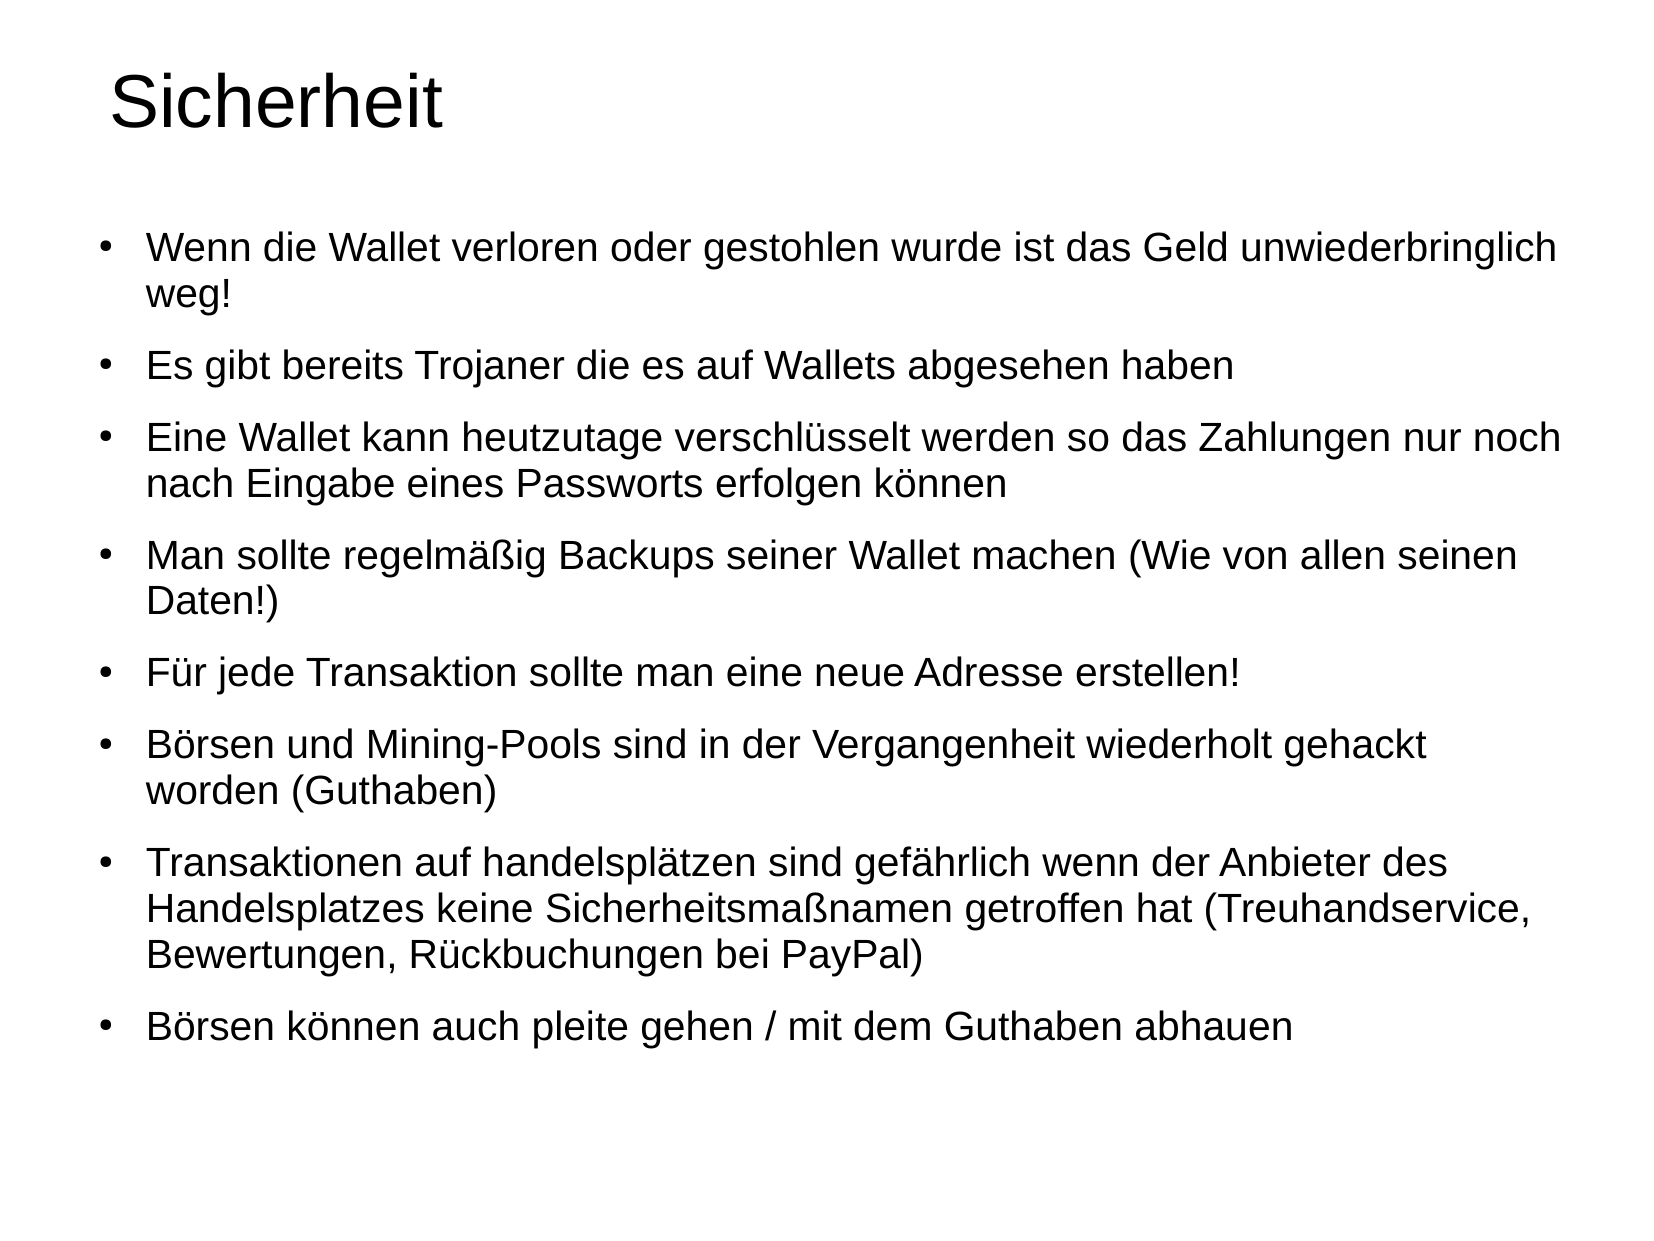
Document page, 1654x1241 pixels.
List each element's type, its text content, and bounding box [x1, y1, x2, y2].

list Wenn die Wallet verloren oder gestohlen wurde ist das Geld unwiederbringlich weg! Es gibt bereits Trojaner die es auf Wallets abgesehen haben Eine Wallet kann heutzutage verschlüsselt werden so das Zahlungen nur noch nach Eingabe eines Passworts erfolgen können Man sollte regelmäßig Backups seiner Wallet machen (Wie von allen seinen Daten!) Für jede Transaktion sollte man eine neue Adresse erstellen! Börsen und Mining-Pools sind in der Vergangenheit wiederholt gehackt worden (Guthaben) Transaktionen auf handelsplätzen sind gefährlich wenn der Anbieter des Handelsplatzes keine Sicherheitsmaßnamen getroffen hat (Treuhandservice, Bewertungen, Rückbuchungen bei PayPal) Börsen können auch pleite gehen / mit dem Guthaben abhauen [82, 224, 1571, 1052]
title Sicherheit [82, 49, 1571, 154]
